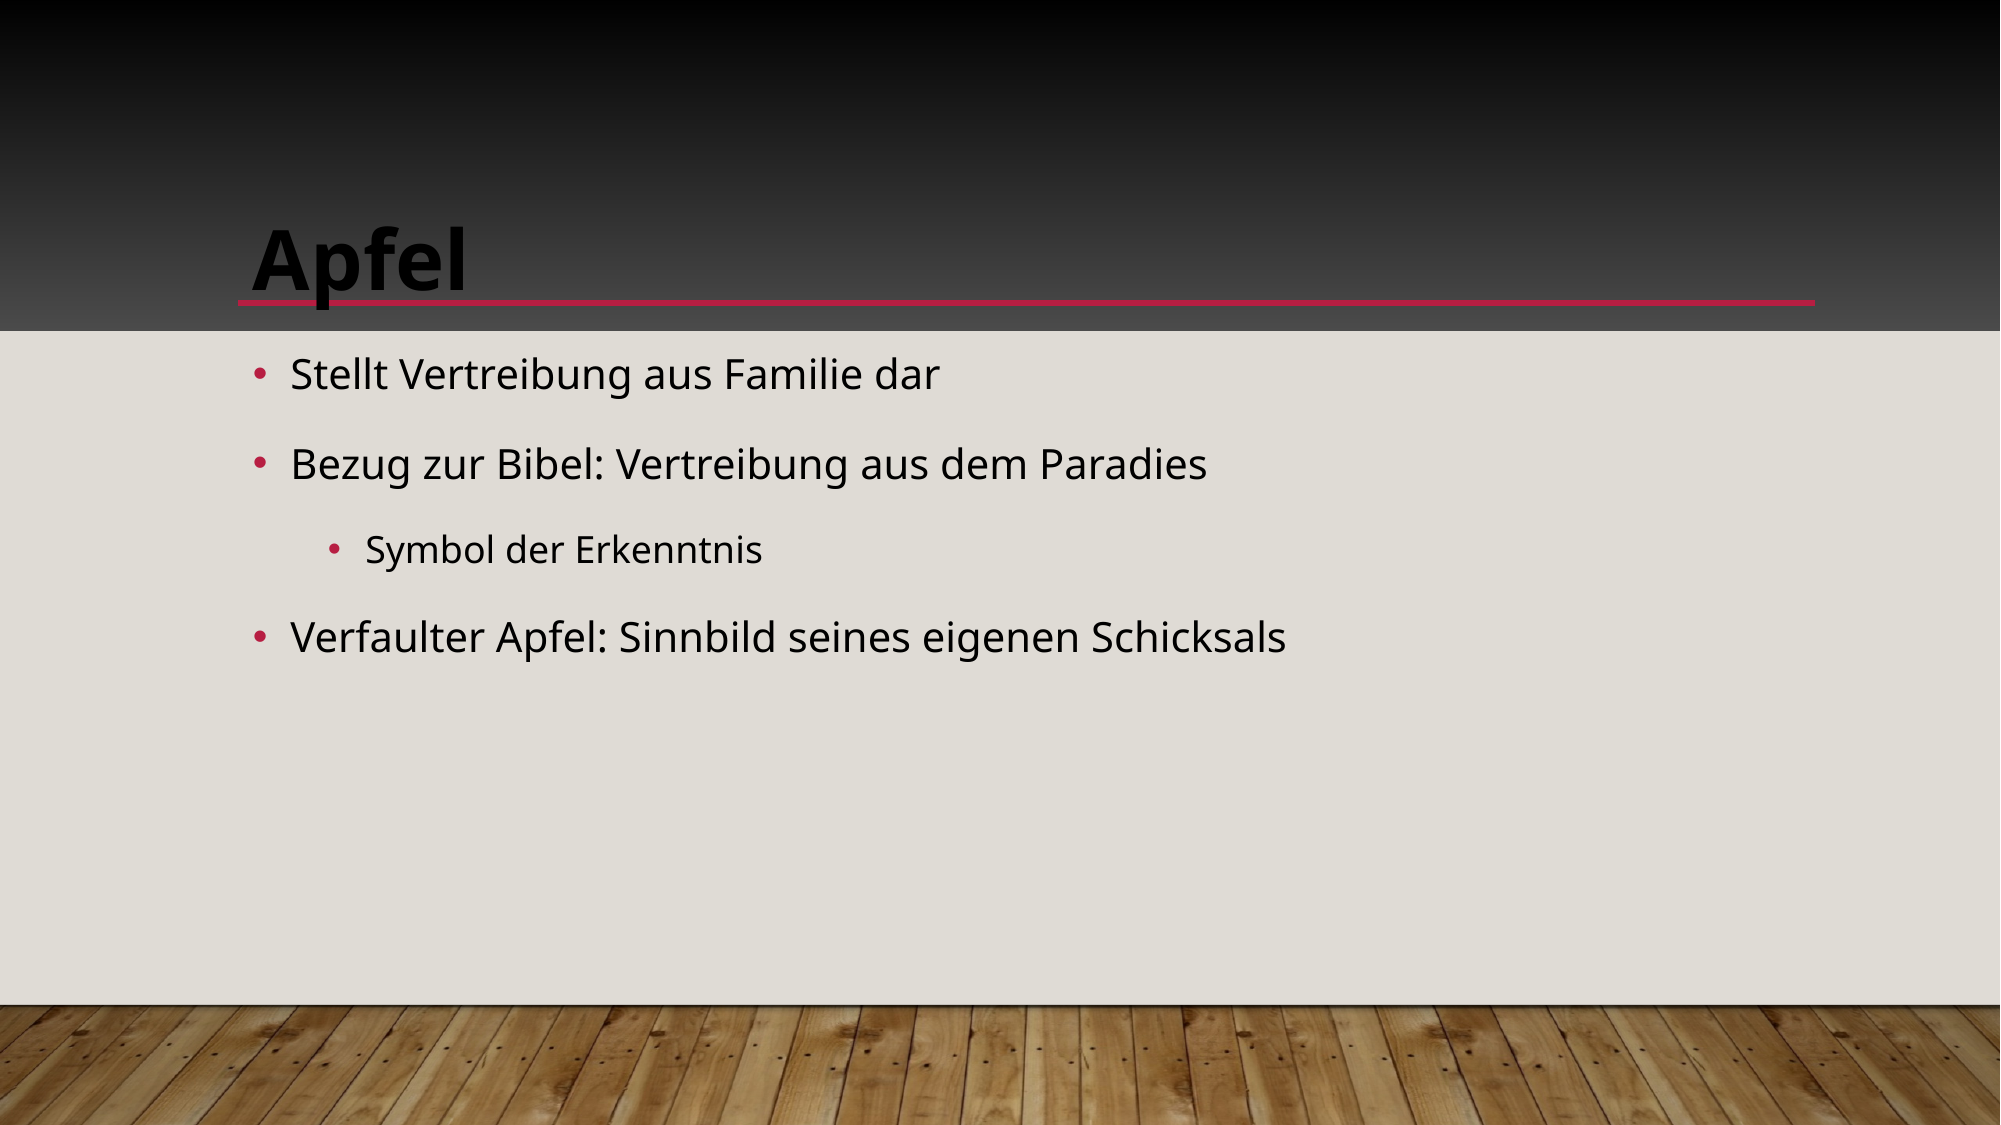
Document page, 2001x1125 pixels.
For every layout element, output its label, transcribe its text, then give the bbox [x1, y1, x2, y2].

title Apfel [238, 210, 1814, 330]
list Stellt Vertreibung aus Familie dar Bezug zur Bibel: Vertreibung aus dem Paradies Symbol der Erkenntnis Verfaulter Apfel: Sinnbild seines eigenen Schicksals [238, 330, 1814, 897]
picture [0, 1005, 2000, 1125]
